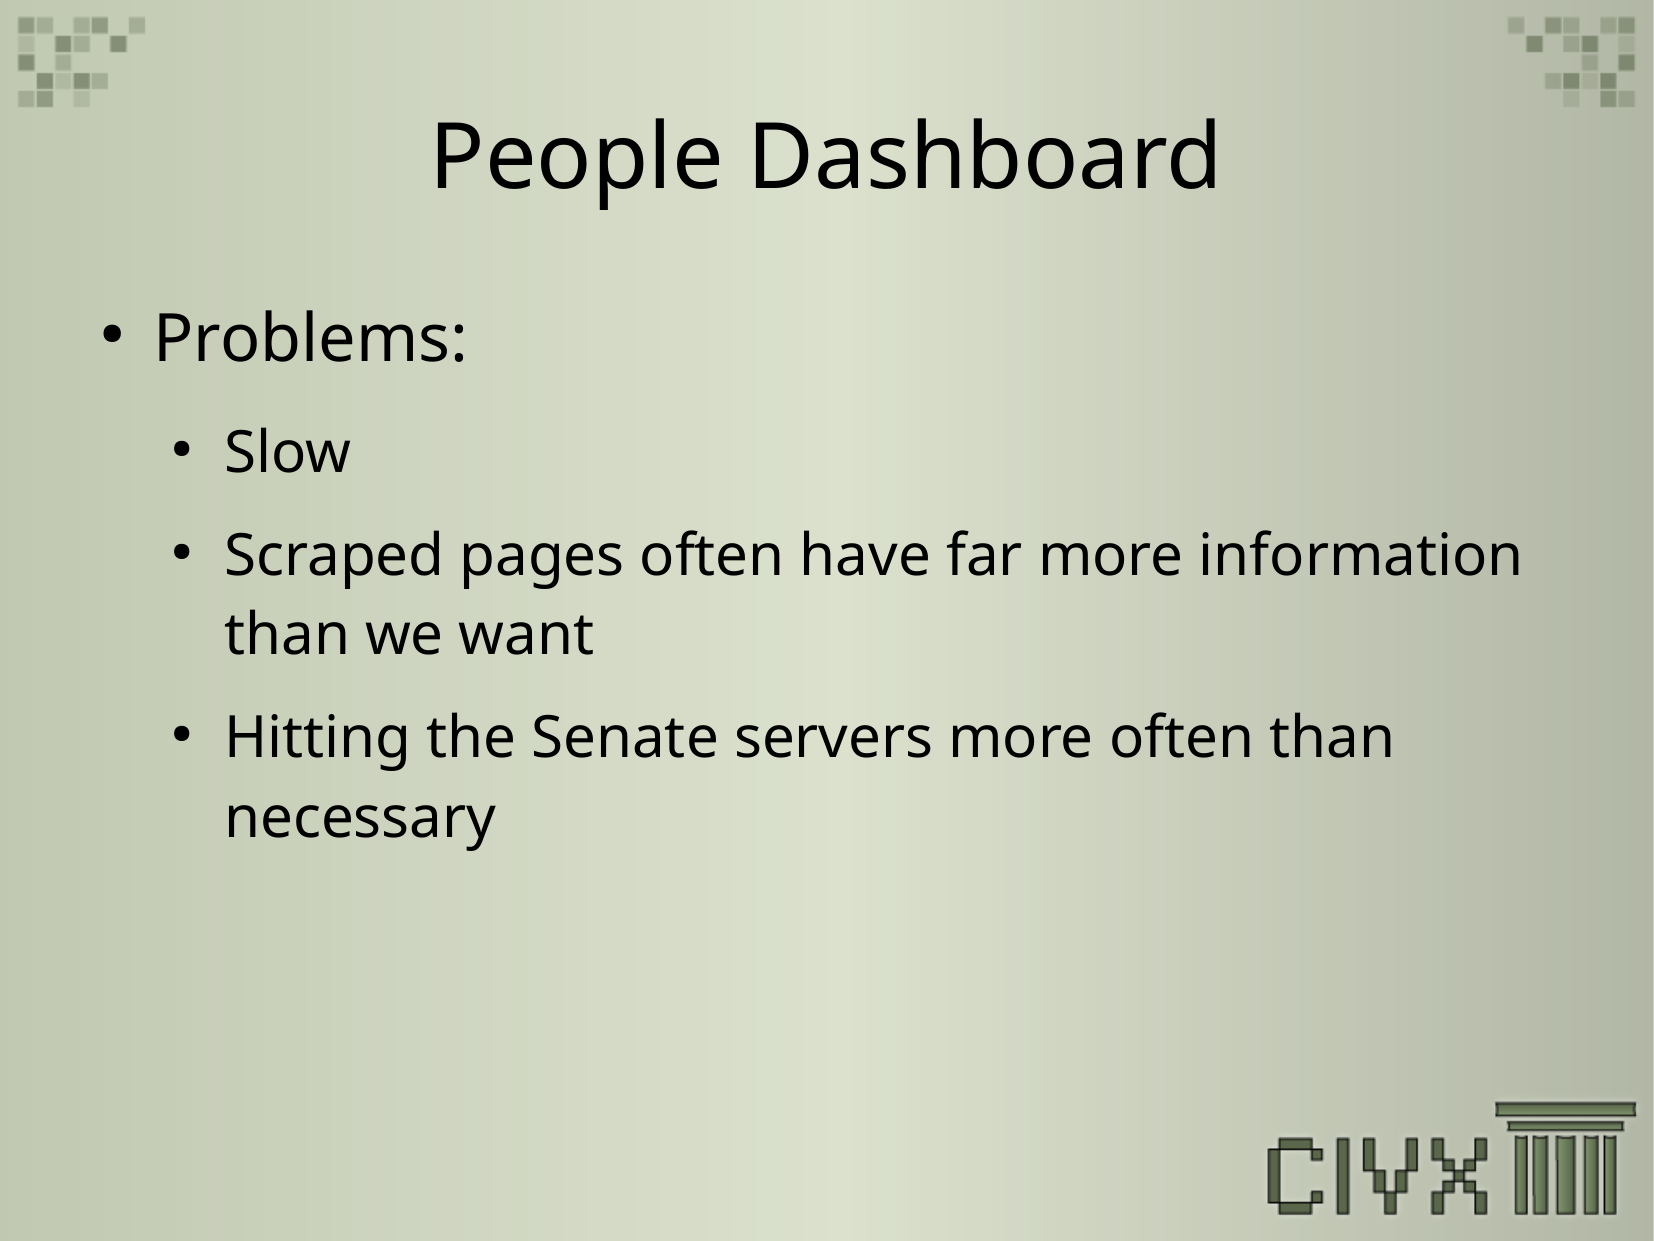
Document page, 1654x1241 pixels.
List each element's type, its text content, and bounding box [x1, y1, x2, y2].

title People Dashboard [82, 56, 1571, 250]
list Problems: Slow Scraped pages often have far more information than we want Hitting the Senate servers more often than necessary [82, 290, 1571, 1094]
picture [0, 0, 1654, 1241]
